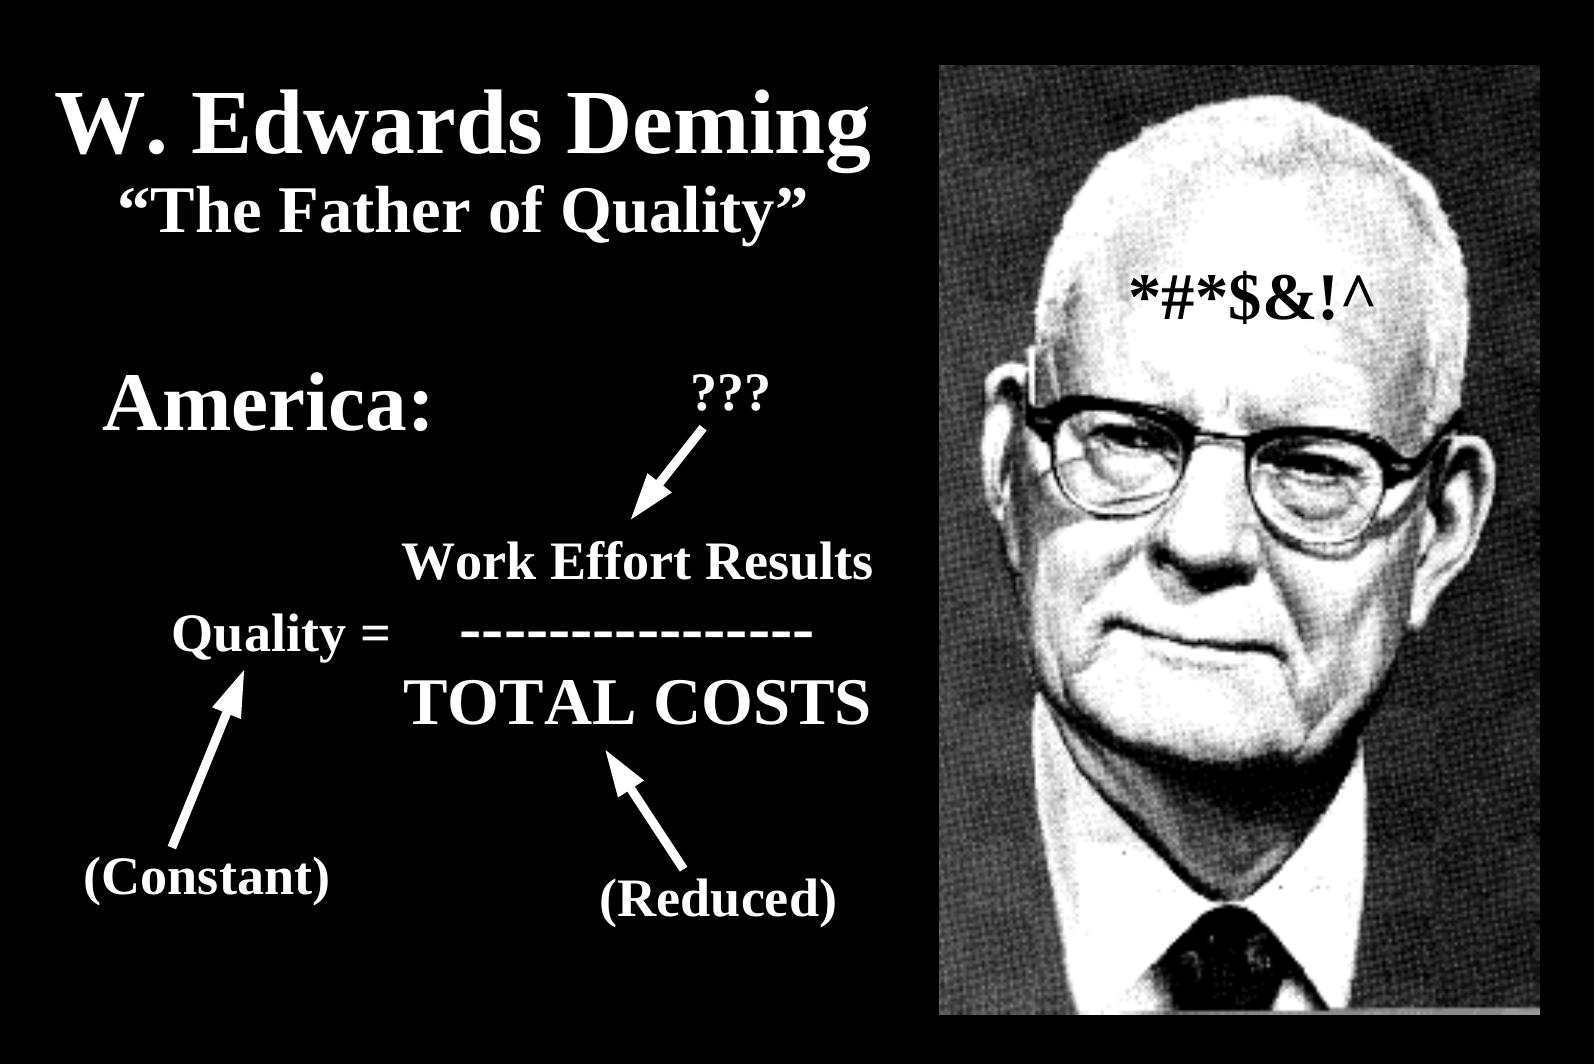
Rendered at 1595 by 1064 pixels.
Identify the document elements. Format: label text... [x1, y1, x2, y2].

text_box Quality = [162, 603, 396, 688]
text_box America: [88, 356, 449, 449]
text_box Work Effort Results ---------------- TOTAL COSTS [396, 531, 879, 741]
picture [939, 65, 1540, 1015]
text_box W. Edwards Deming “The Father of Quality” [54, 71, 893, 282]
text_box (Reduced) [587, 867, 850, 930]
text_box (Constant) [53, 846, 362, 908]
text_box *#*$&!^ [1126, 259, 1381, 334]
text_box ??? [664, 361, 798, 424]
